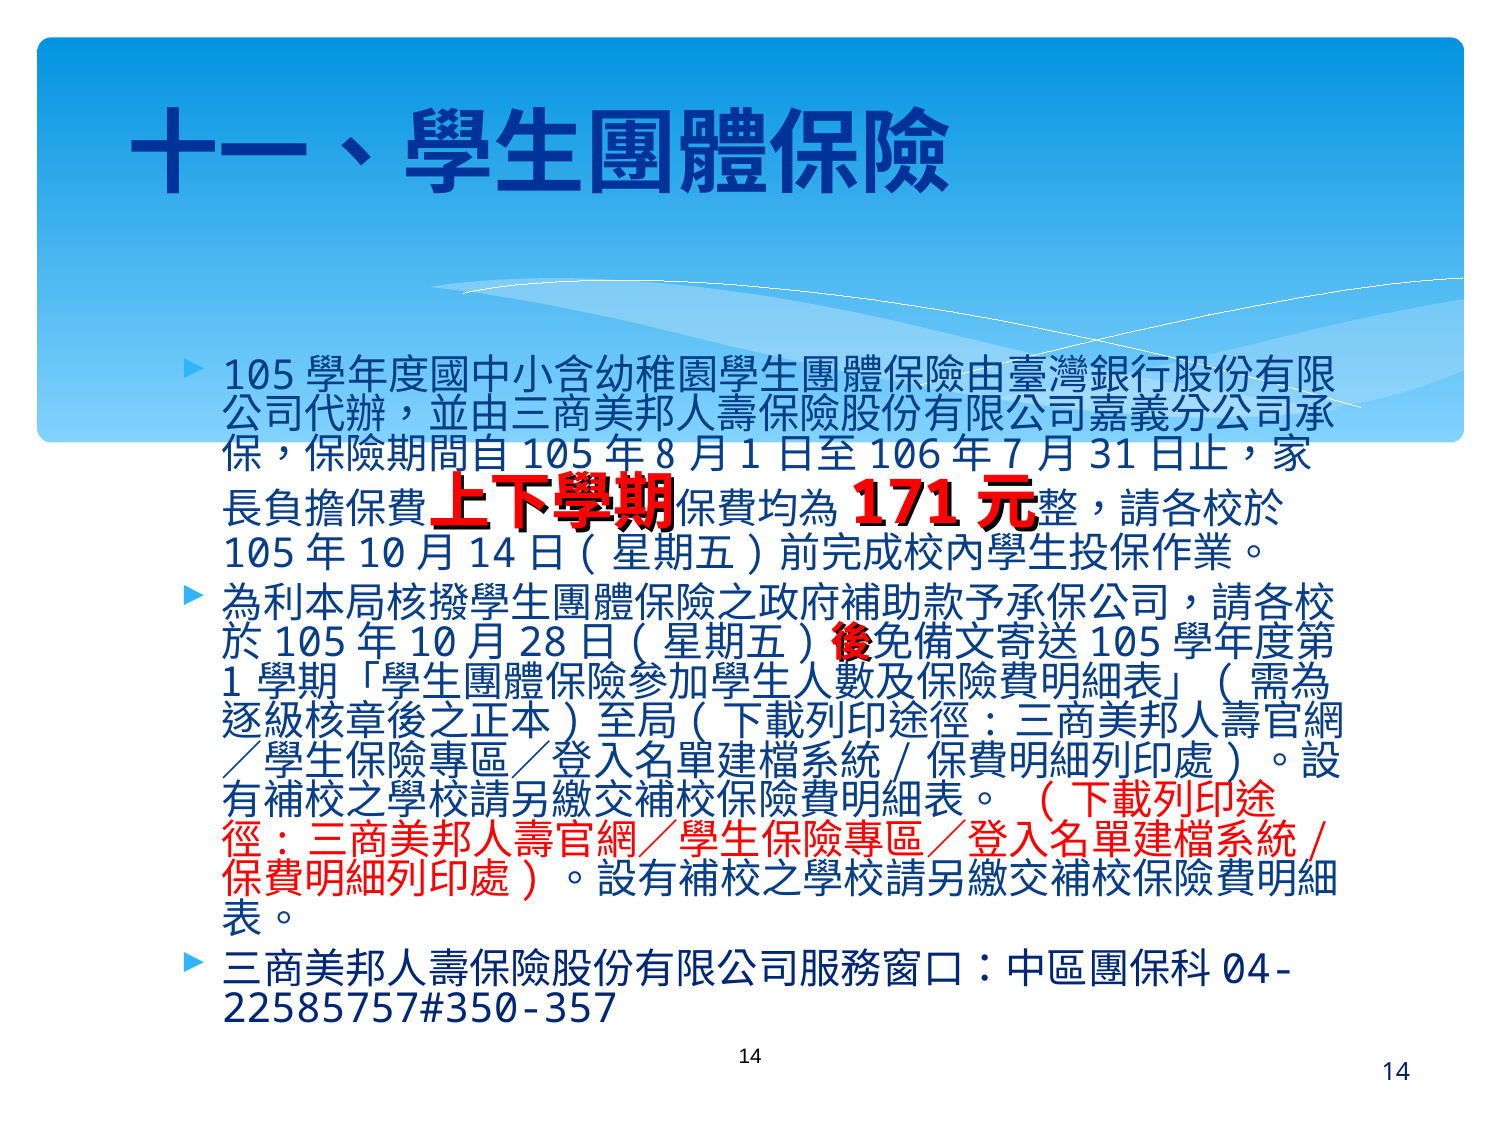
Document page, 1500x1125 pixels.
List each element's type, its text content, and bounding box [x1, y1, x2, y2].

list 105學年度國中小含幼稚園學生團體保險由臺灣銀行股份有限公司代辦，並由三商美邦人壽保險股份有限公司嘉義分公司承保，保險期間自105年8月1日至106年7月31日止，家長負擔保費上下學期保費均為171元整，請各校於105年10月14日(星期五)前完成校內學生投保作業。 為利本局核撥學生團體保險之政府補助款予承保公司，請各校於105年10月28日(星期五)後免備文寄送105學年度第1學期「學生團體保險參加學生人數及保險費明細表」(需為逐級核章後之正本)至局(下載列印途徑:三商美邦人壽官網／學生保險專區／登入名單建檔系統/保費明細列印處)。設有補校之學校請另繳交補校保險費明細表。 (下載列印途徑:三商美邦人壽官網／學生保險專區／登入名單建檔系統/保費明細列印處)。設有補校之學校請另繳交補校保險費明細表。 三商美邦人壽保險股份有限公司服務窗口：中區團保科04-22585757#350-357 [147, 350, 1363, 1043]
text_box <number> [1074, 1042, 1426, 1103]
text_box <number> [654, 1025, 846, 1086]
text_box 十一、學生團體保險 [112, 54, 1463, 243]
